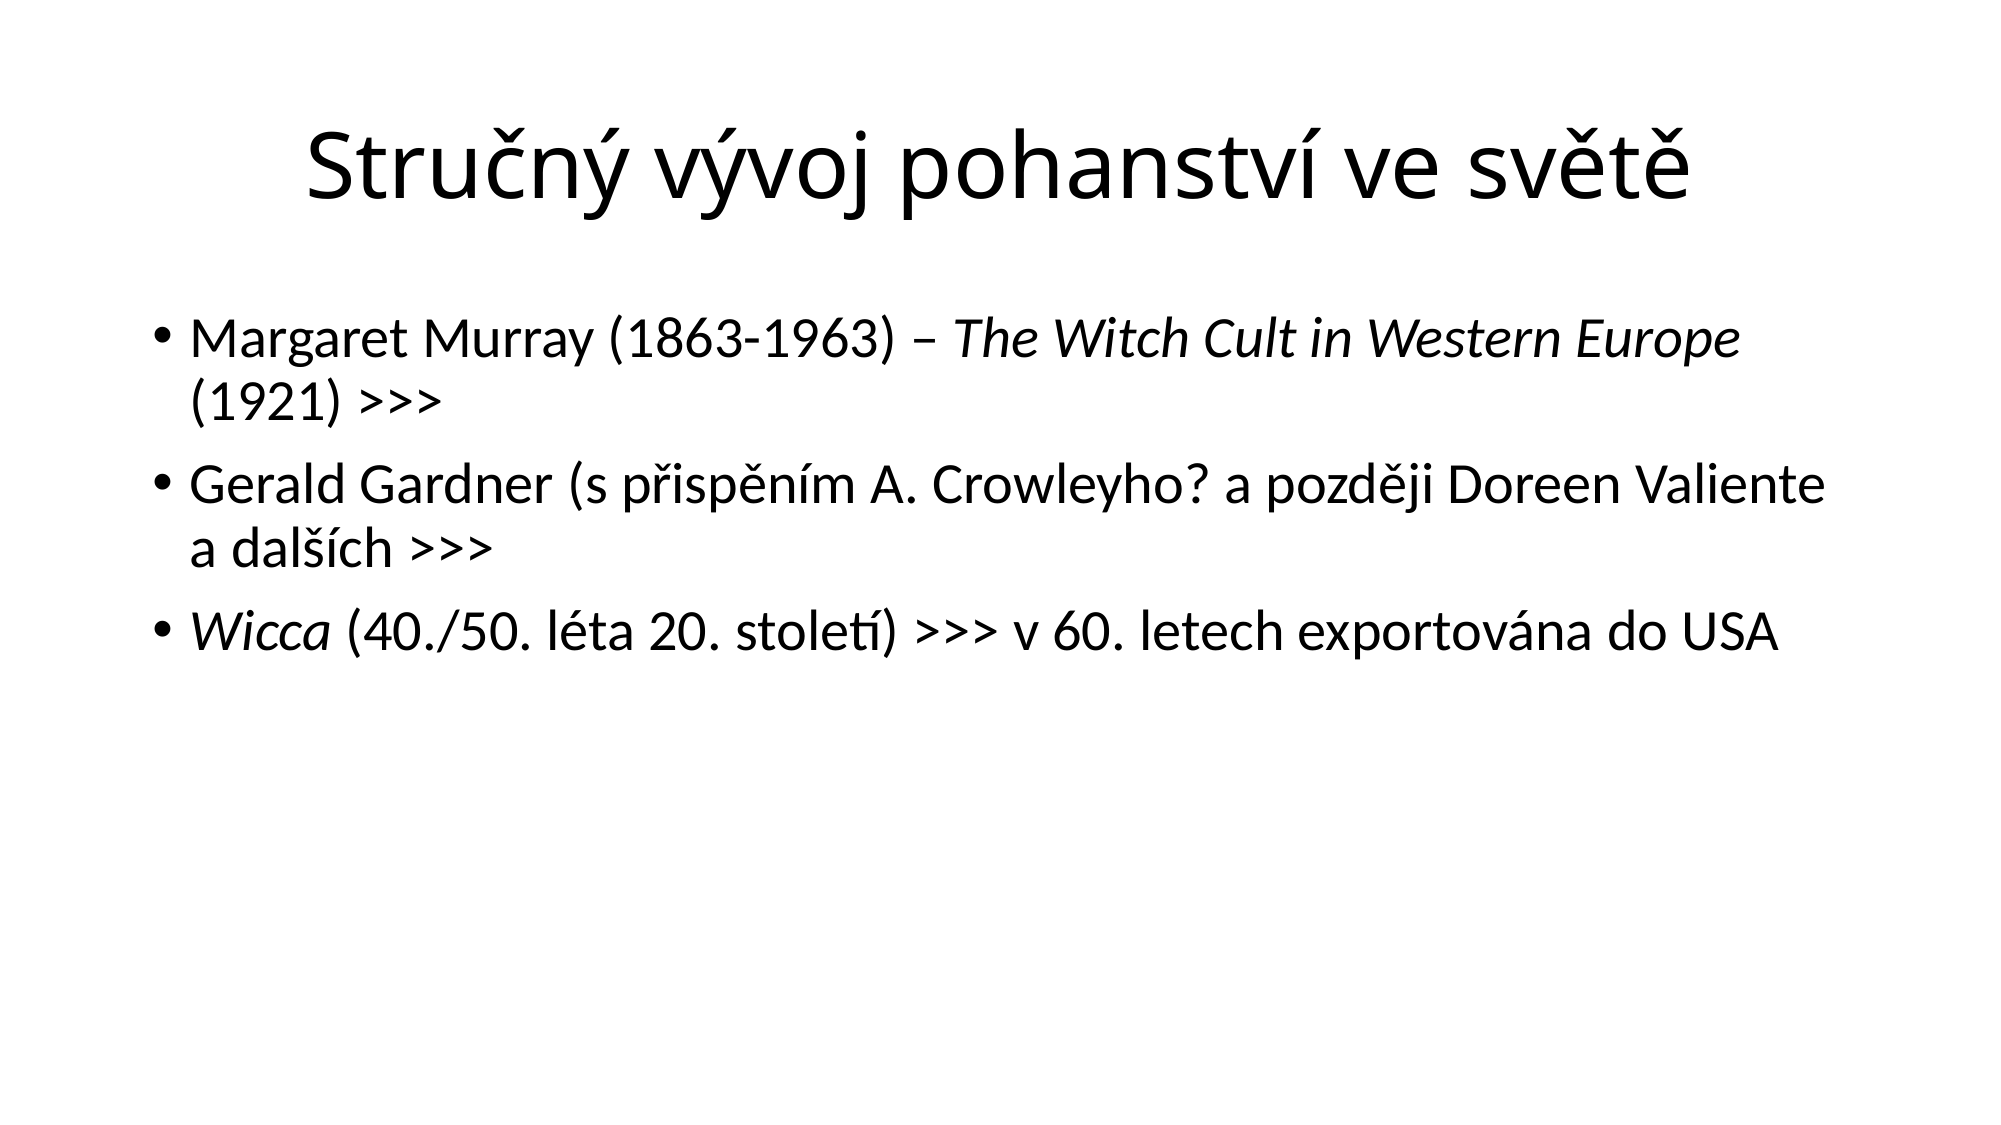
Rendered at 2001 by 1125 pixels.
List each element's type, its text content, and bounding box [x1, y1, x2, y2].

title Stručný vývoj pohanství ve světě [137, 59, 1863, 278]
list Margaret Murray (1863-1963) – The Witch Cult in Western Europe (1921) >>> Gerald Gardner (s přispěním A. Crowleyho? a později Doreen Valiente a dalších >>> Wicca (40./50. léta 20. století) >>> v 60. letech exportována do USA [137, 299, 1863, 1014]
